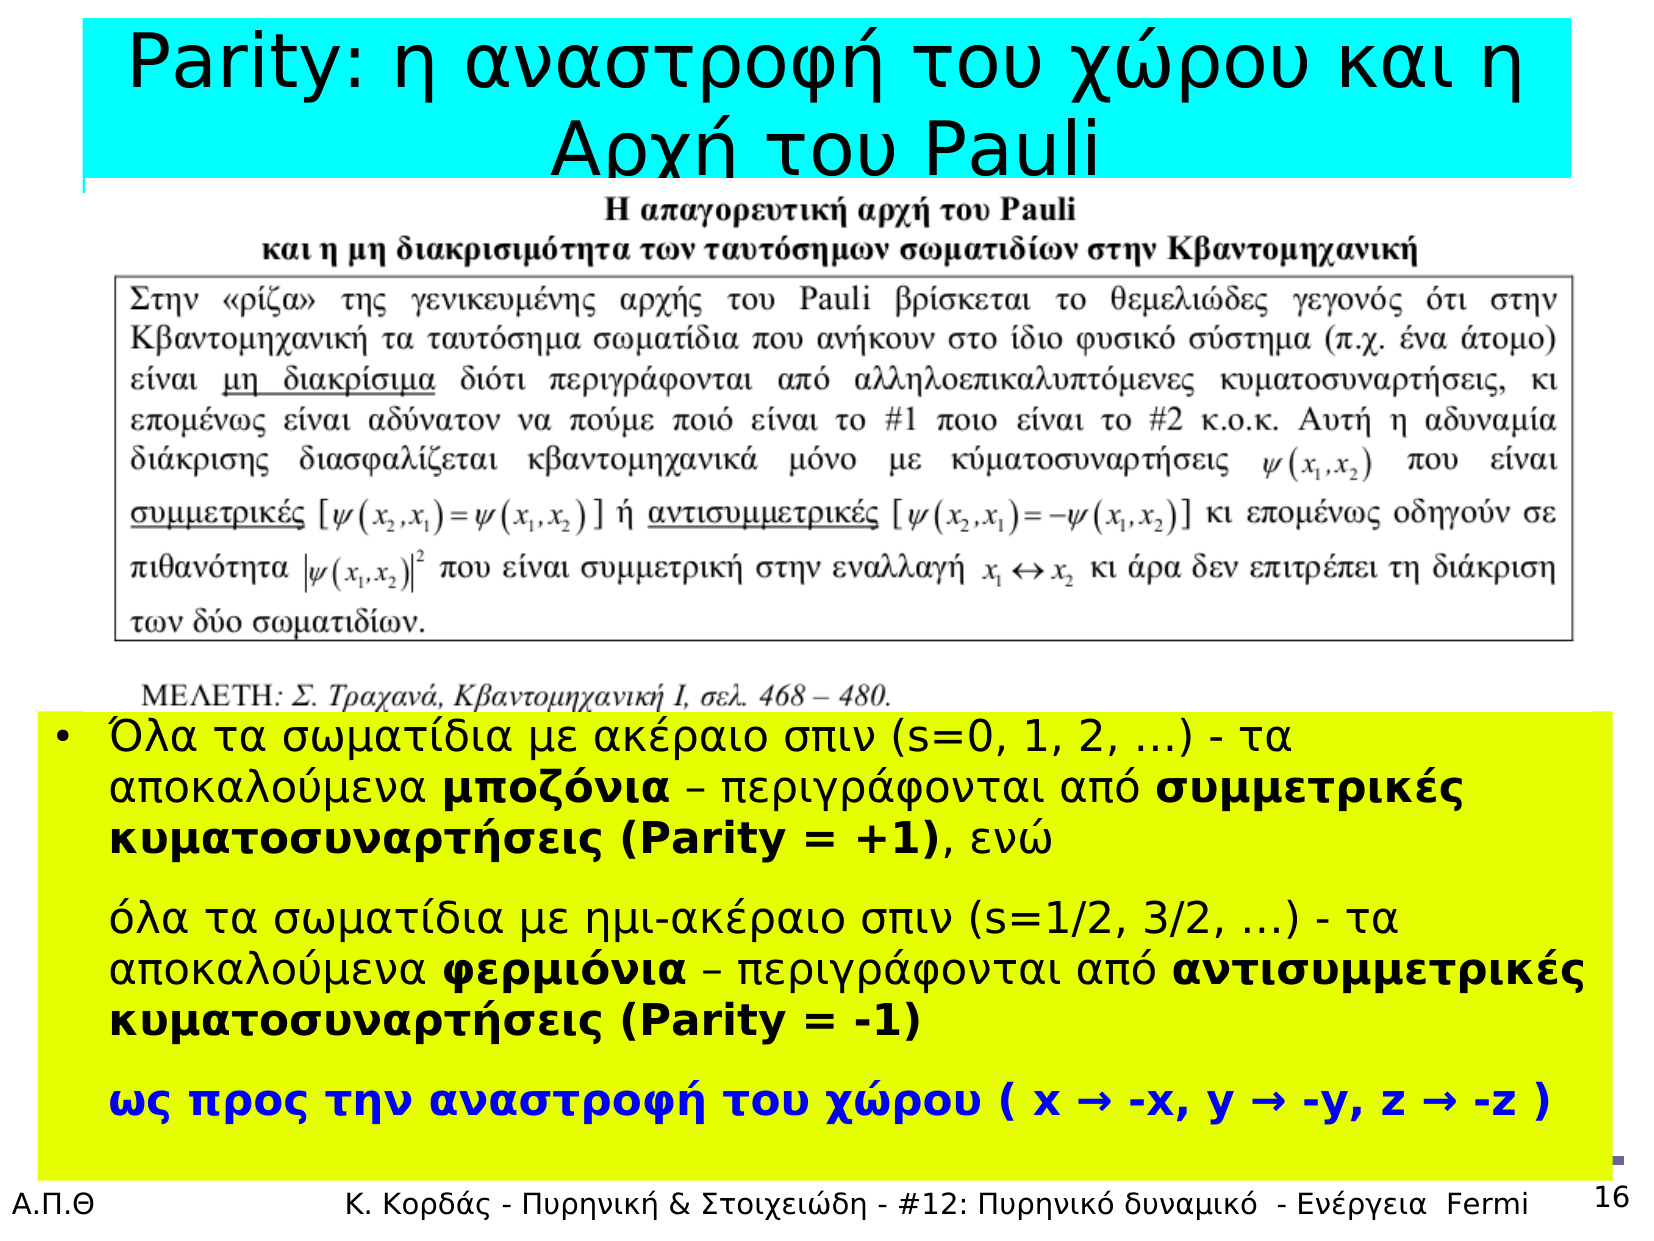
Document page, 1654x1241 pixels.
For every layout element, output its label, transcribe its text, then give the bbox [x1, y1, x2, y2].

picture [85, 178, 1592, 712]
list Όλα τα σωματίδια με ακέραιο σπιν (s=0, 1, 2, …) - τα αποκαλούμενα μποζόνια – περιγράφονται από συμμετρικές κυματοσυναρτήσεις (Parity = +1), ενώ όλα τα σωματίδια με ημι-ακέραιο σπιν (s=1/2, 3/2, …) - τα αποκαλούμενα φερμιόνια – περιγράφονται από αντισυμμετρικές κυματοσυναρτήσεις (Parity = -1) ως προς την αναστροφή του χώρου ( x → -x, y → -y, z → -z ) [37, 711, 1613, 1181]
title Parity: η αναστροφή του χώρου και η Αρχή του Pauli [82, 18, 1571, 194]
